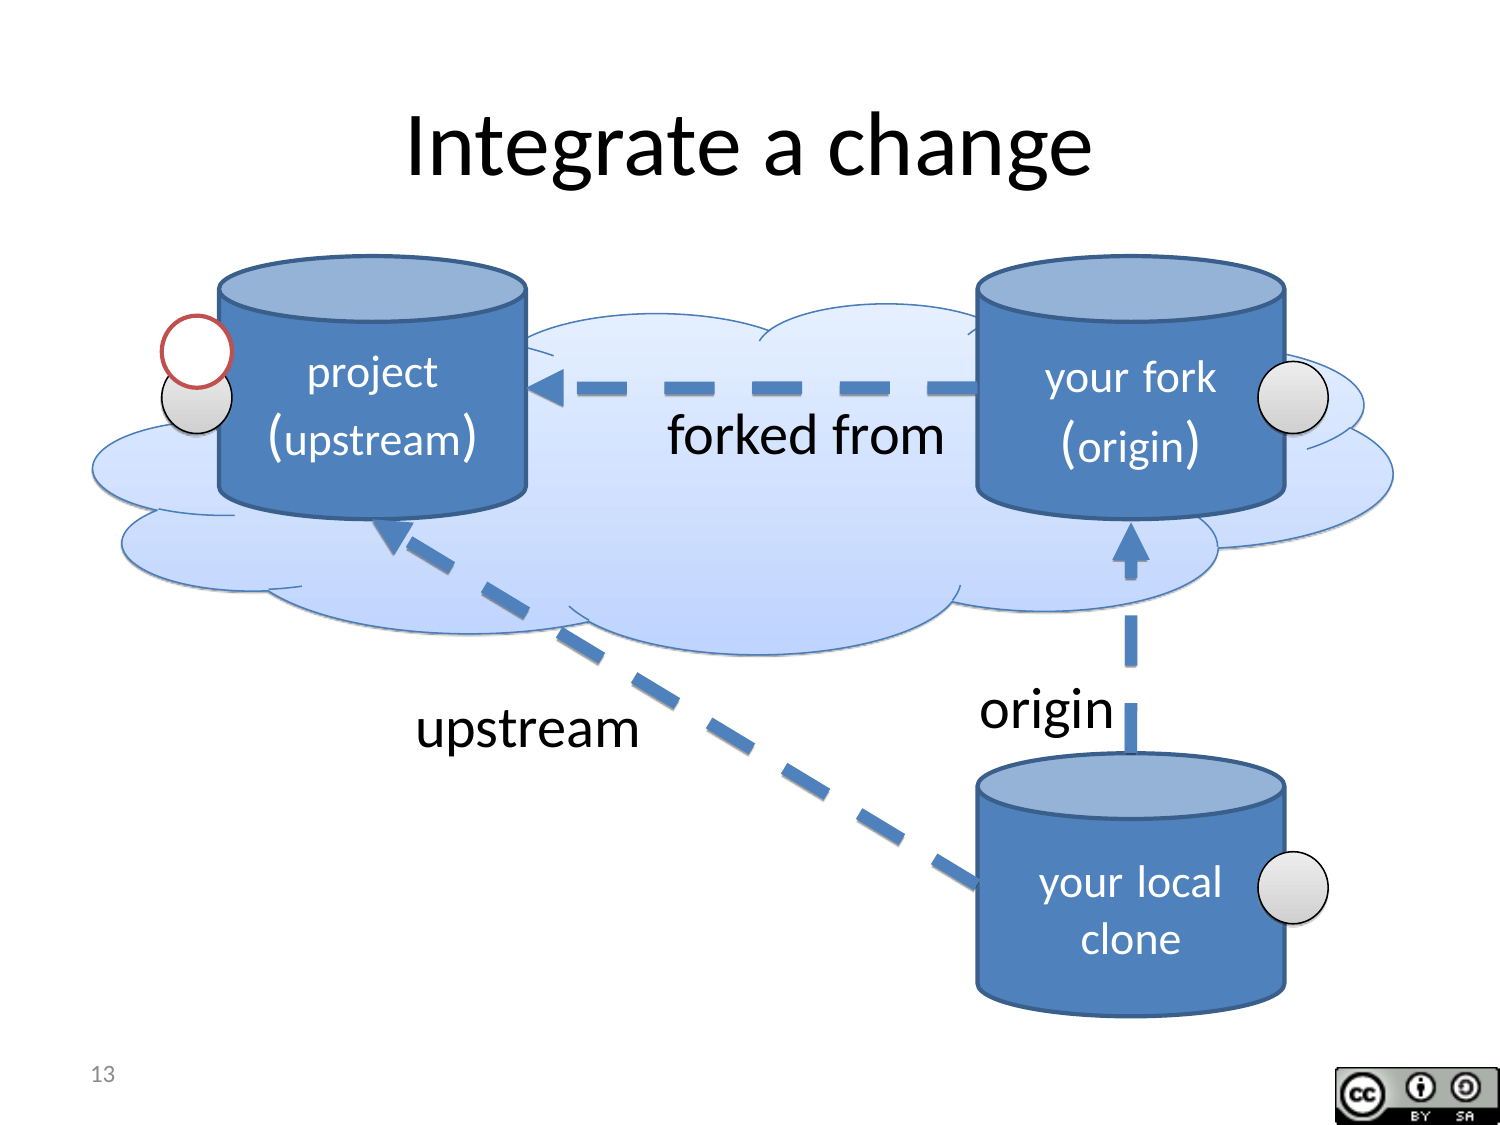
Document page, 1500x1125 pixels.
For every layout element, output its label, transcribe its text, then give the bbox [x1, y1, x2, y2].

text_box your fork (origin) [977, 291, 1285, 520]
title Integrate a change [75, 45, 1425, 233]
text_box forked from [604, 388, 1010, 474]
slide_number <number> [75, 1042, 425, 1103]
text_box your local clone [977, 788, 1285, 1017]
text_box [1257, 851, 1329, 924]
text_box [92, 303, 1394, 655]
picture [1335, 1067, 1500, 1125]
text_box upstream [371, 681, 685, 767]
text_box origin [890, 663, 1204, 749]
text_box project (upstream) [218, 290, 526, 520]
